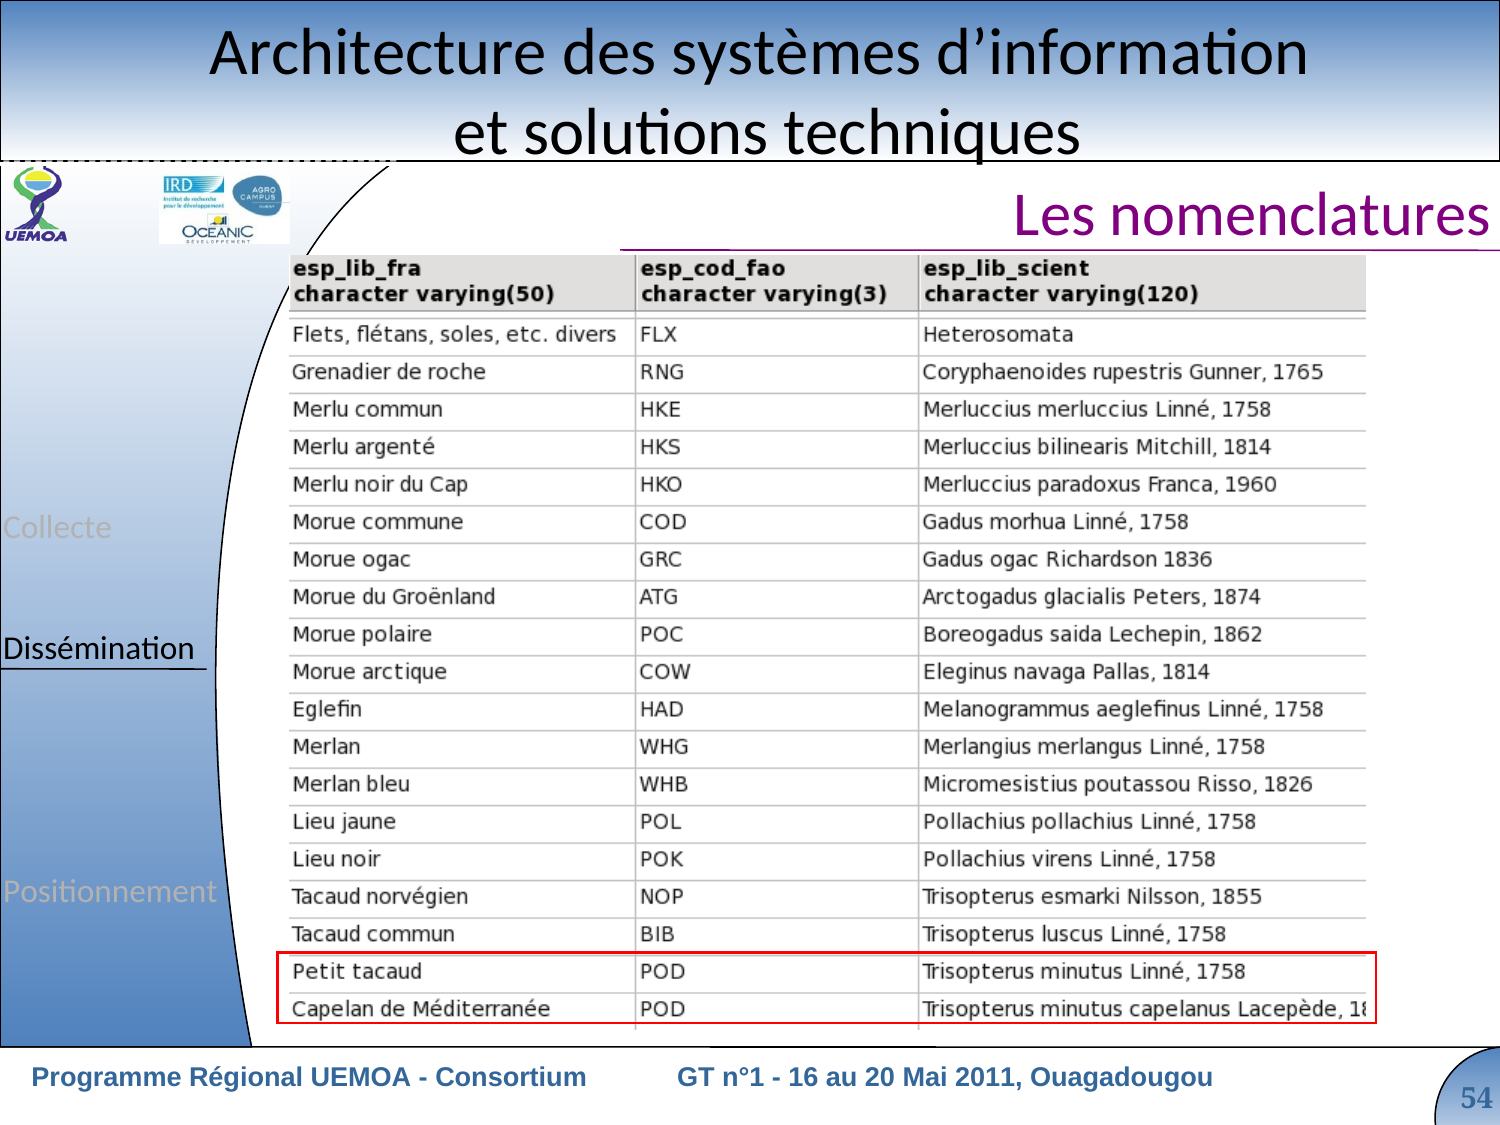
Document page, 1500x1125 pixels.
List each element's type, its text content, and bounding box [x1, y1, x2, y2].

picture [314, 1024, 1366, 1030]
text_box Collecte Dissémination Positionnement [0, 497, 314, 1039]
picture [314, 954, 1366, 1022]
picture [159, 173, 265, 244]
text_box Les nomenclatures [265, 165, 1500, 256]
picture [289, 255, 1366, 951]
text_box Architecture des systèmes d’information et solutions techniques [53, 0, 1483, 161]
picture [0, 166, 73, 244]
